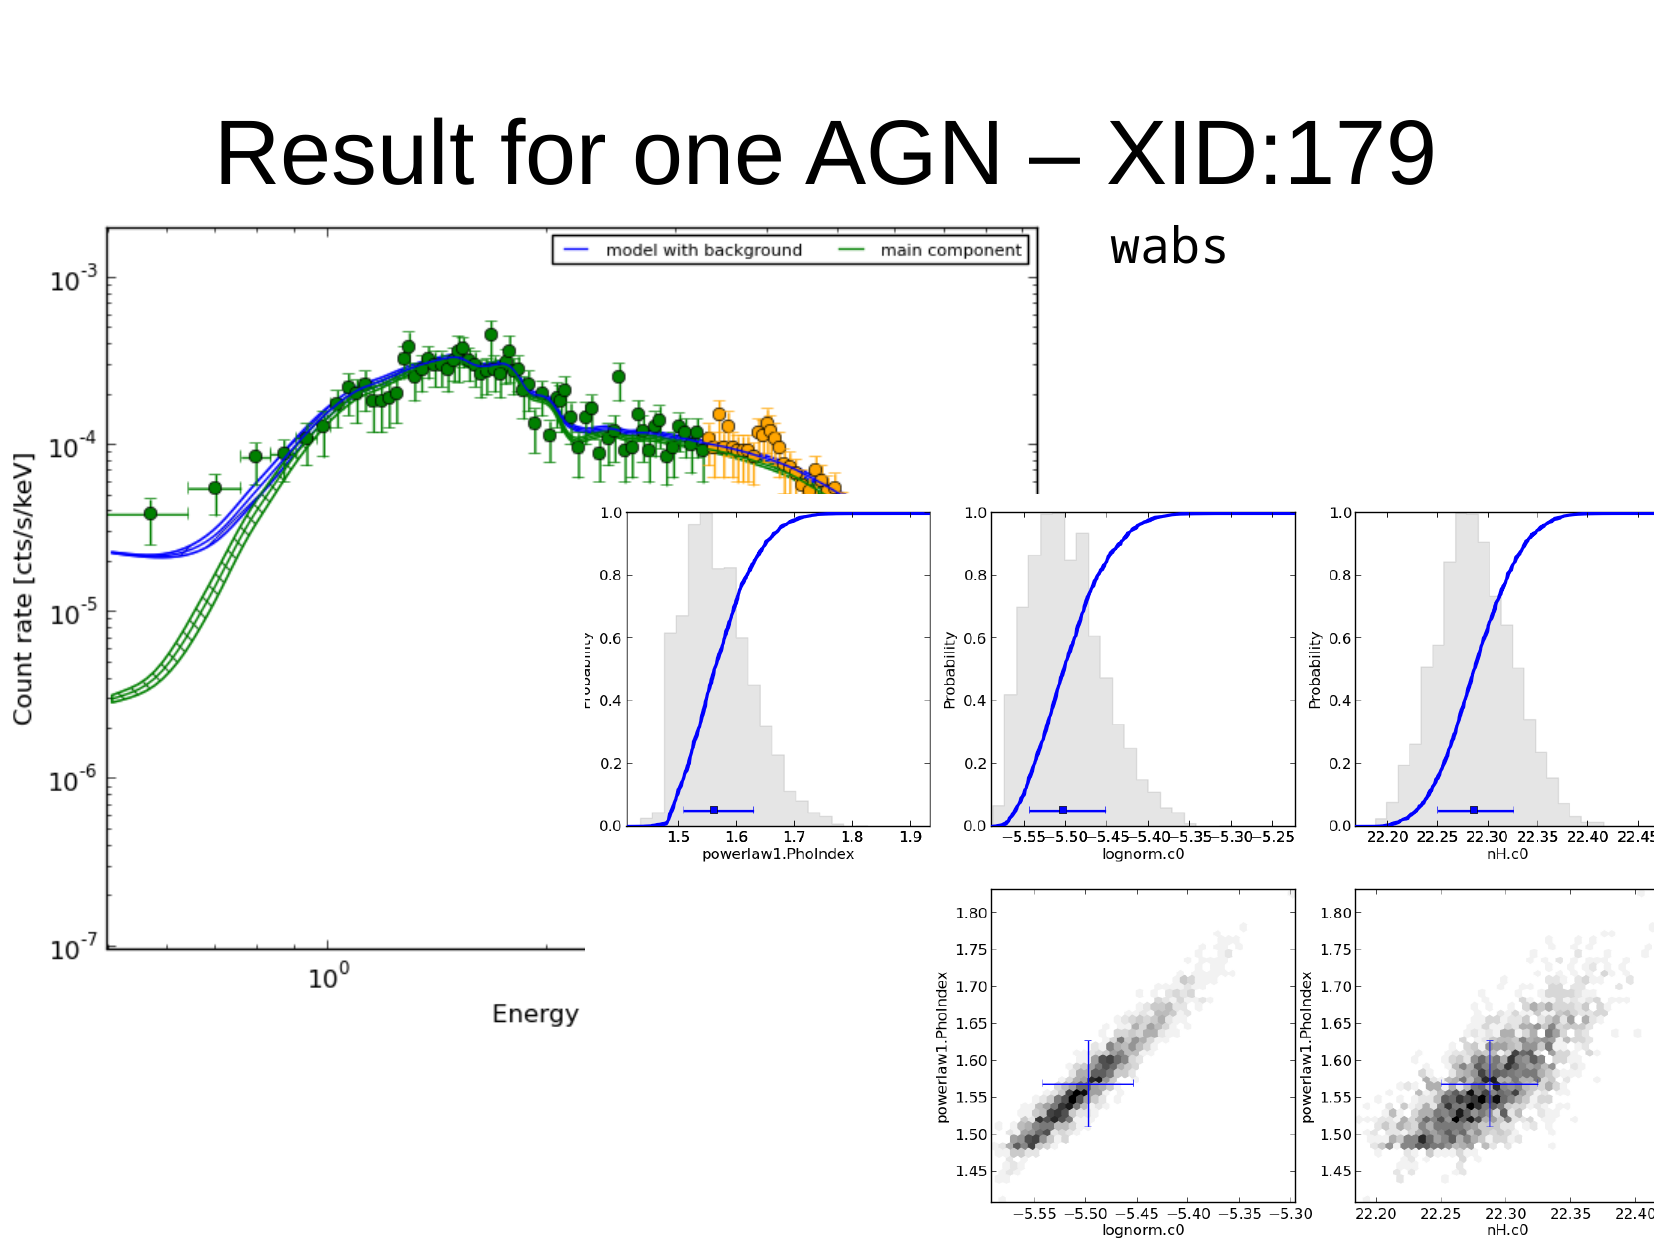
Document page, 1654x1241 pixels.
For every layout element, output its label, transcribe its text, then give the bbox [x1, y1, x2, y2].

picture [0, 214, 1654, 1241]
title Result for one AGN – XID:179 [82, 49, 1571, 257]
list wabs [1110, 210, 1654, 316]
